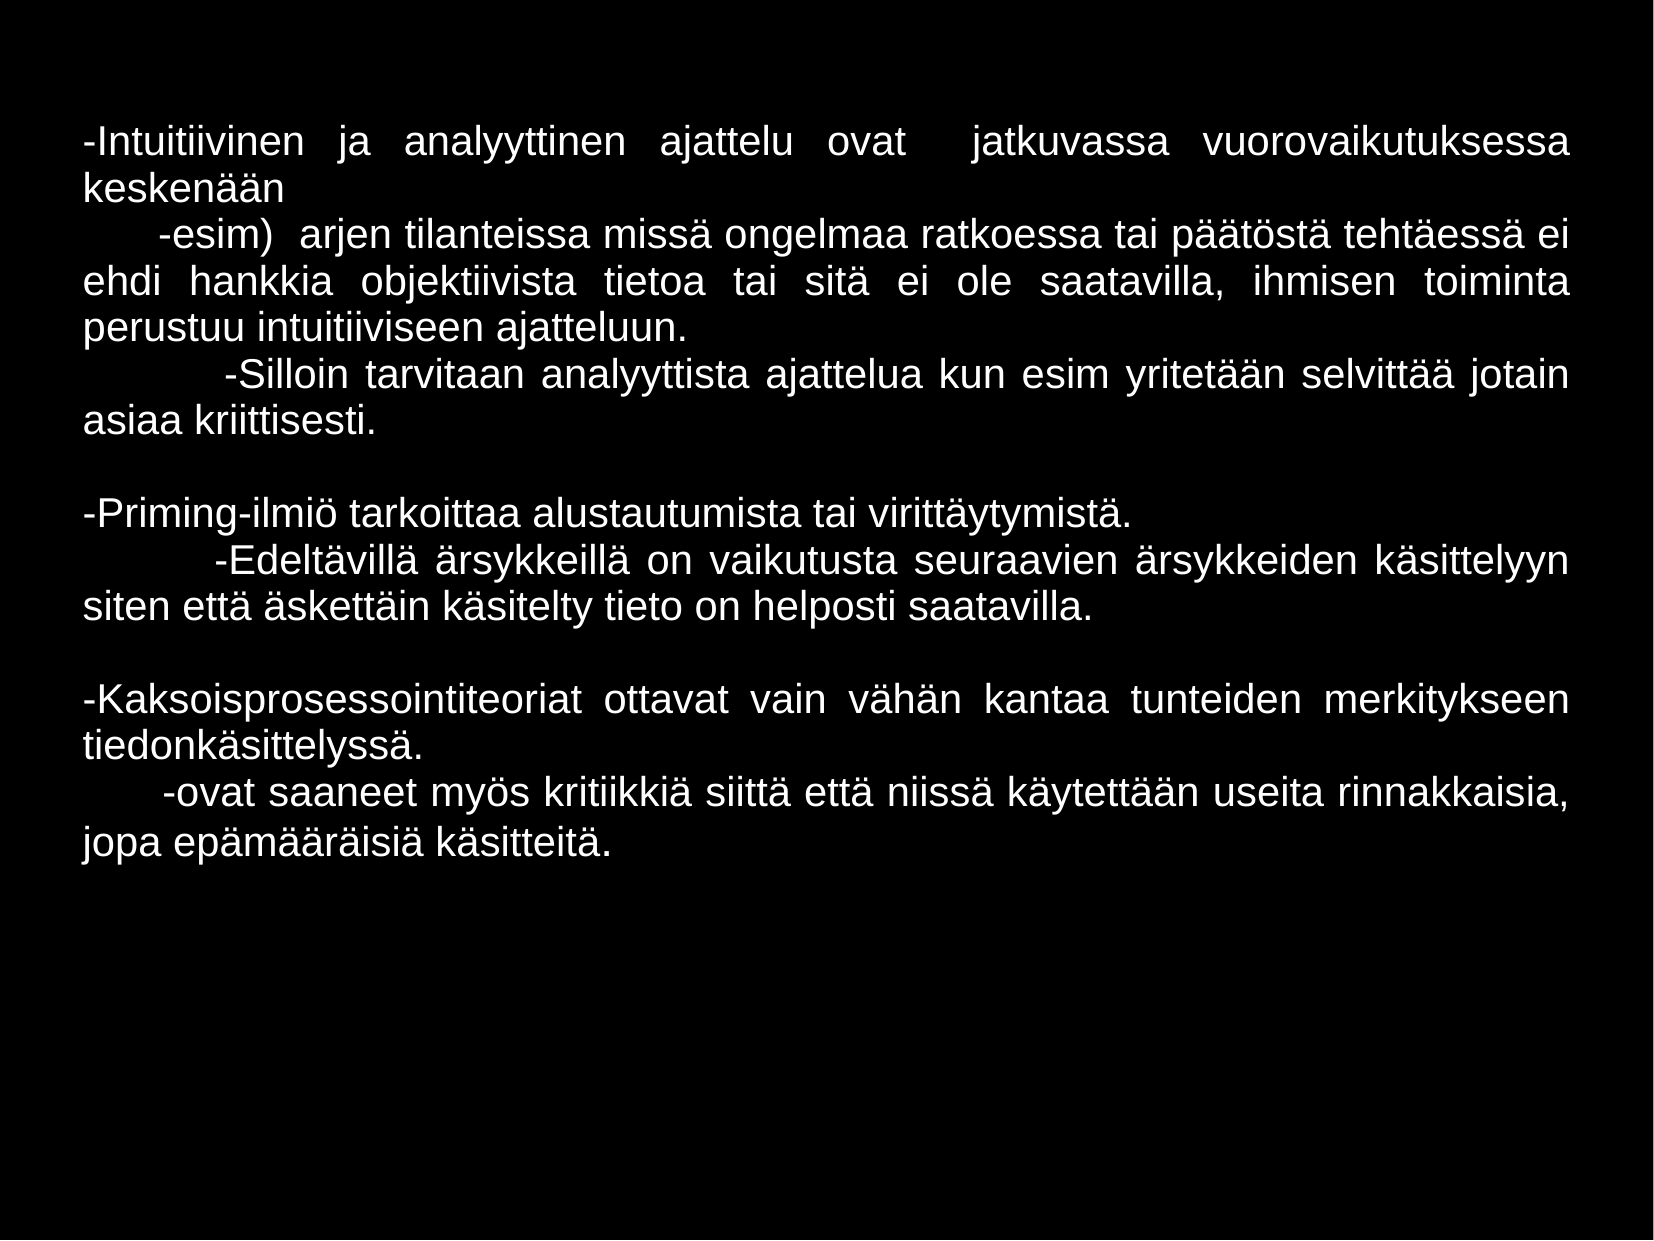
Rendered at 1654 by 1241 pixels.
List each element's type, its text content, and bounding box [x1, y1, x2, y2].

subtitle -Intuitiivinen ja analyyttinen ajattelu ovat jatkuvassa vuorovaikutuksessa keskenään -esim) arjen tilanteissa missä ongelmaa ratkoessa tai päätöstä tehtäessä ei ehdi hankkia objektiivista tietoa tai sitä ei ole saatavilla, ihmisen toiminta perustuu intuitiiviseen ajatteluun. -Silloin tarvitaan analyyttista ajattelua kun esim yritetään selvittää jotain asiaa kriittisesti. -Priming-ilmiö tarkoittaa alustautumista tai virittäytymistä. -Edeltävillä ärsykkeillä on vaikutusta seuraavien ärsykkeiden käsittelyyn siten että äskettäin käsitelty tieto on helposti saatavilla. -Kaksoisprosessointiteoriat ottavat vain vähän kantaa tunteiden merkitykseen tiedonkäsittelyssä. -ovat saaneet myös kritiikkiä siittä että niissä käytettään useita rinnakkaisia, jopa epämääräisiä käsitteitä. [82, 118, 1571, 1079]
